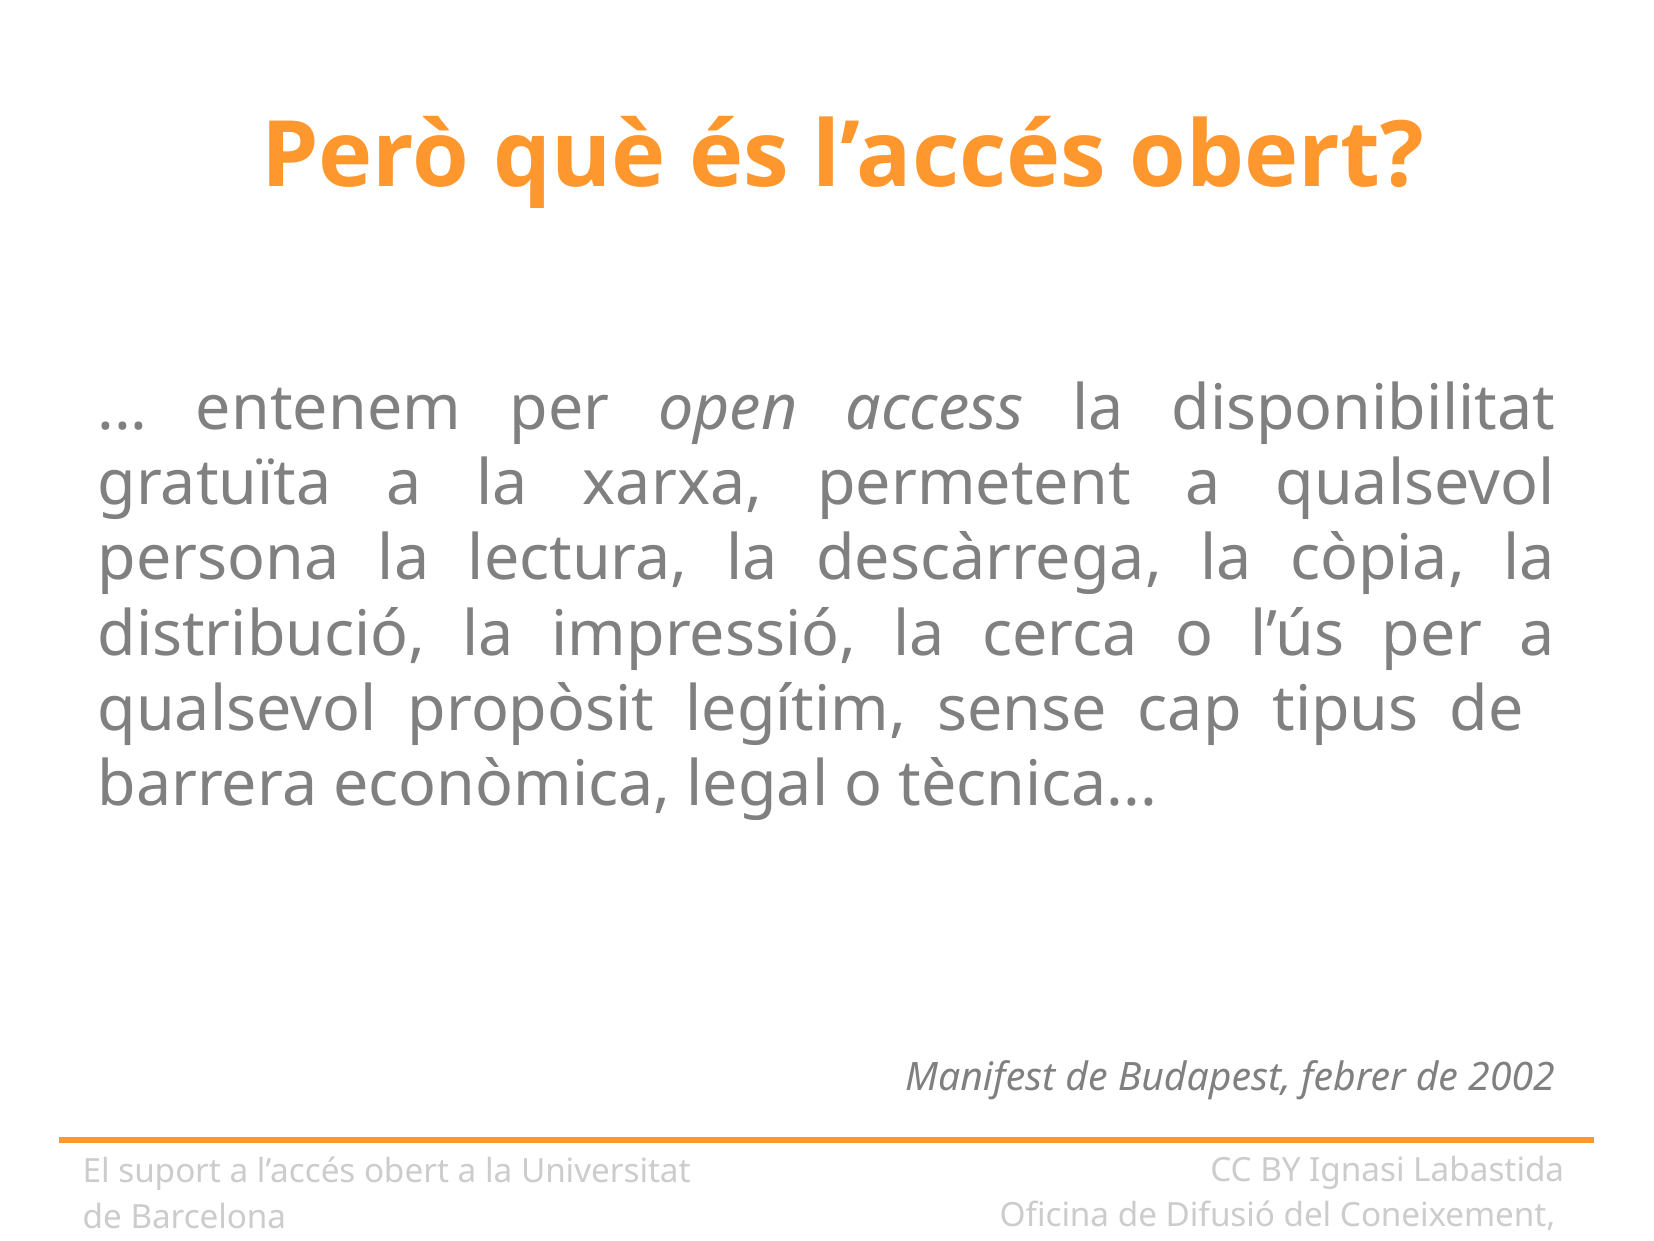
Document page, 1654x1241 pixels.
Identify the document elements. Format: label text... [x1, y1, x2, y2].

title Però què és l’accés obert? [82, 38, 1571, 267]
list ... entenem per open access la disponibilitat gratuïta a la xarxa, permetent a qualsevol persona la lectura, la descàrrega, la còpia, la distribució, la impressió, la cerca o l’ús per a qualsevol propòsit legítim, sense cap tipus de barrera econòmica, legal o tècnica... Manifest de Budapest, febrer de 2002 [82, 289, 1571, 1108]
